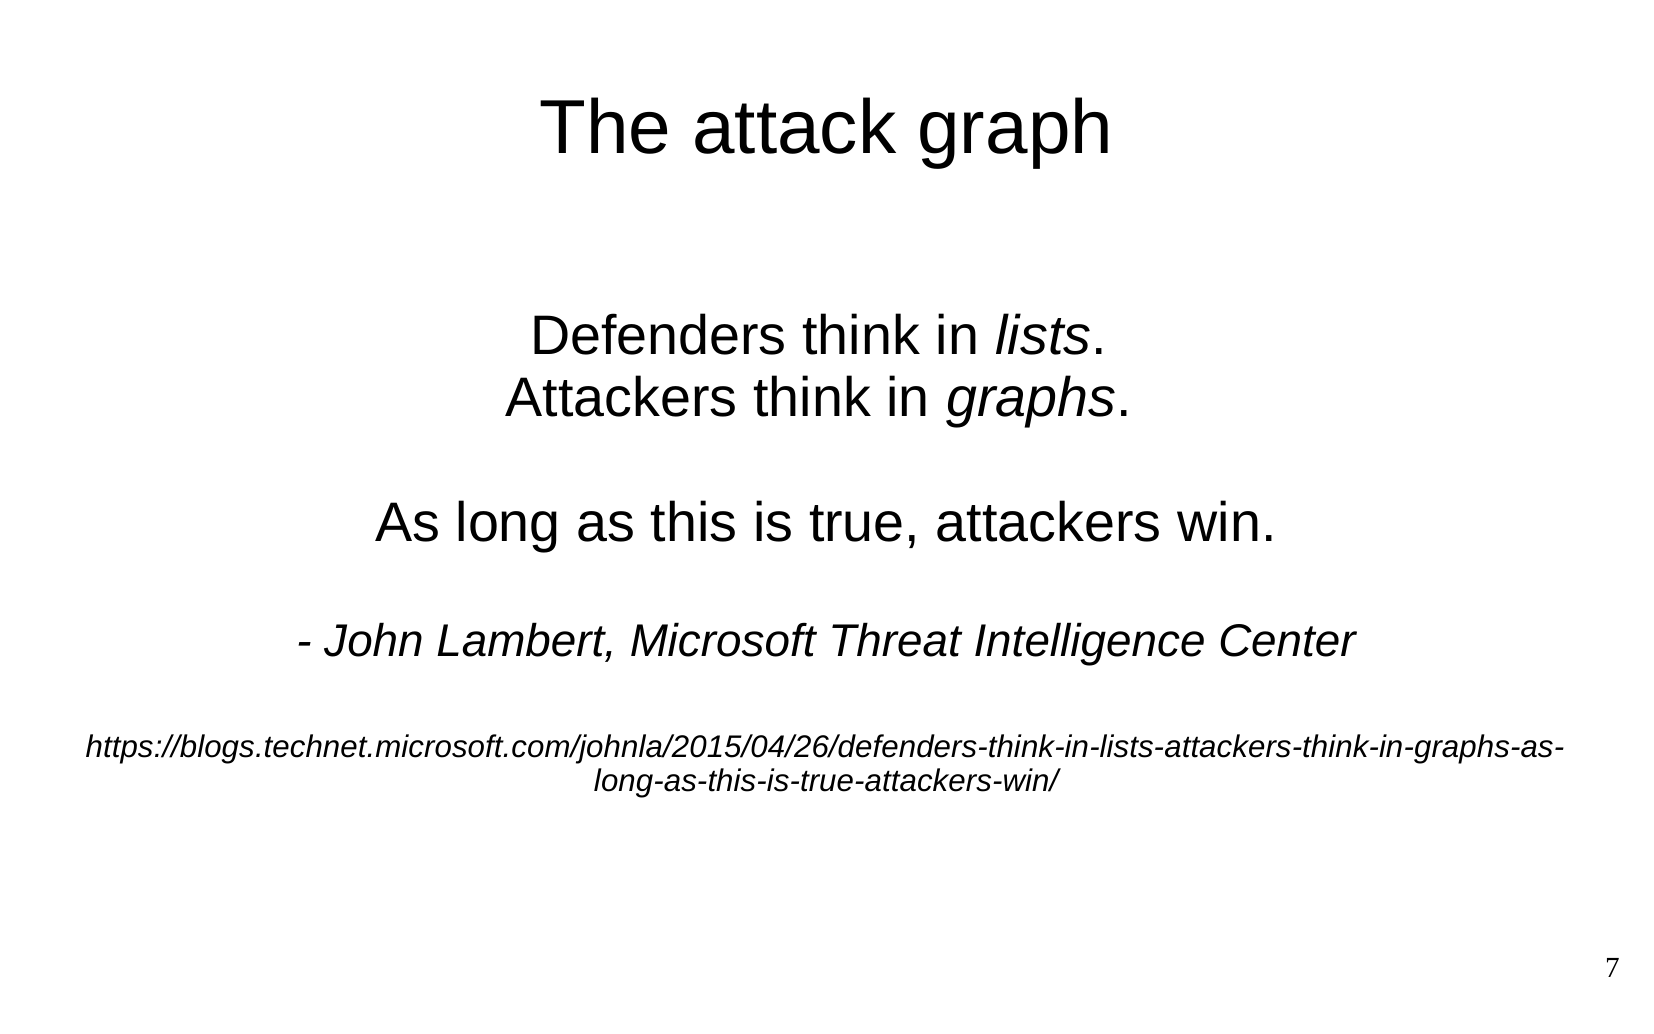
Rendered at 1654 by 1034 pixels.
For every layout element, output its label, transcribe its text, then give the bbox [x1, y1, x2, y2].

subtitle Defenders think in lists. Attackers think in graphs. As long as this is true, attackers win. - John Lambert, Microsoft Threat Intelligence Center https://blogs.technet.microsoft.com/johnla/2015/04/26/defenders-think-in-lists-attackers-think-in-graphs-as-long-as-this-is-true-attackers-win/ [82, 241, 1571, 842]
text_box <number> [1560, 951, 1621, 1023]
title The attack graph [82, 41, 1571, 214]
